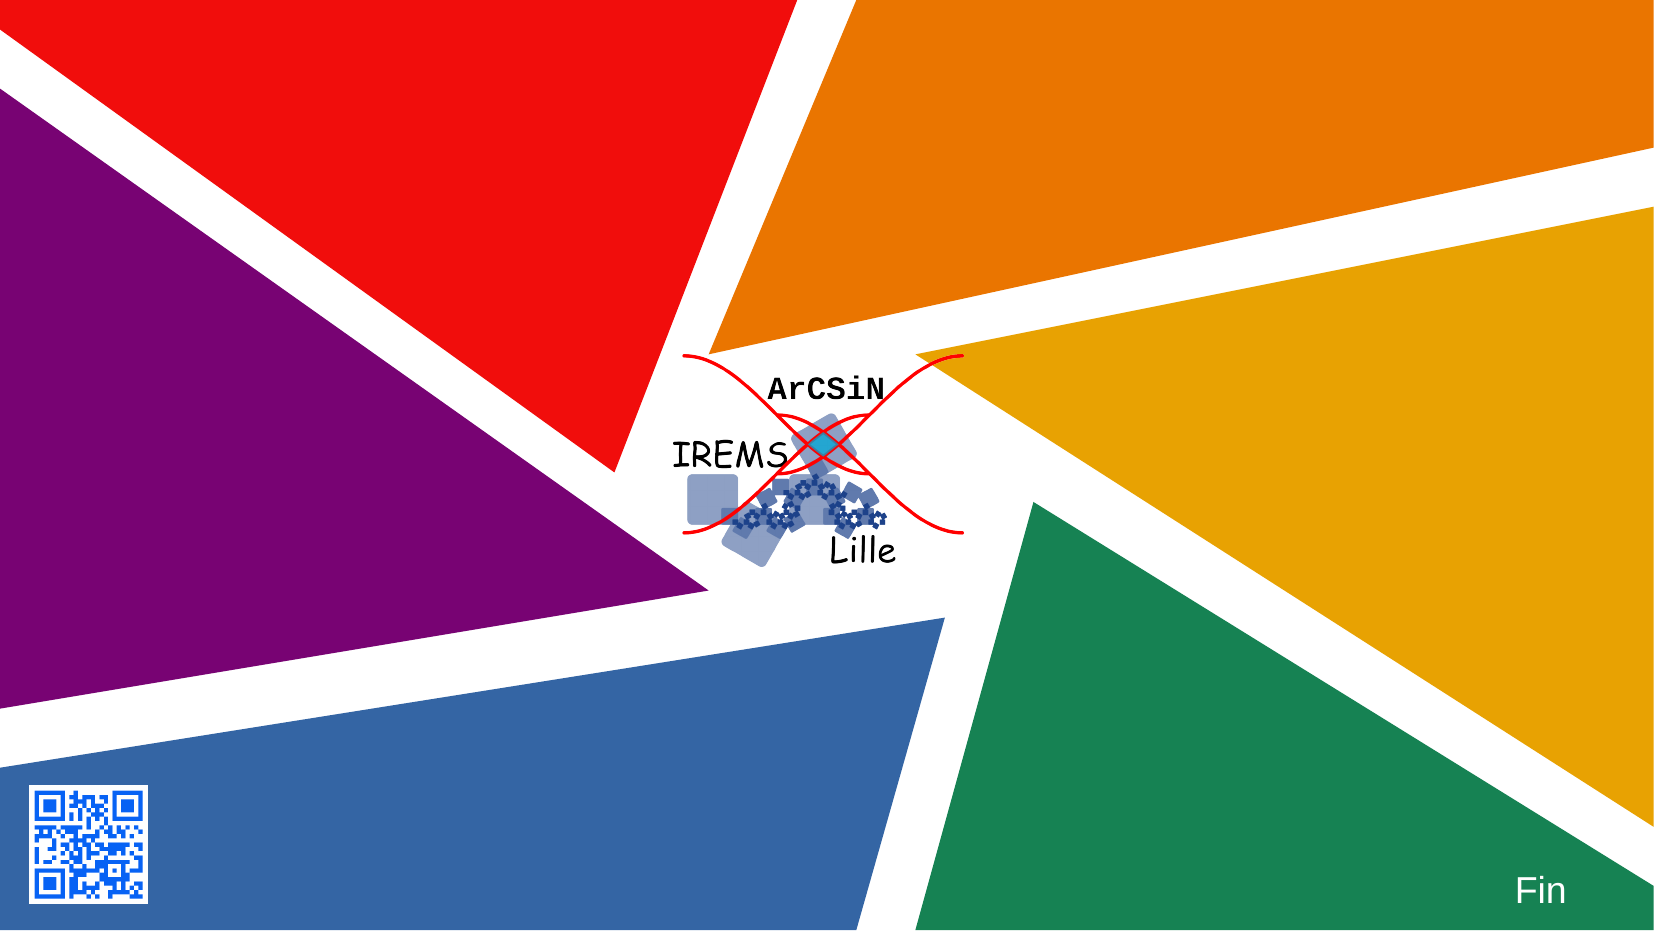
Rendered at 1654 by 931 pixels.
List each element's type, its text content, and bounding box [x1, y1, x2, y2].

text_box Fin [1500, 862, 1582, 920]
picture [673, 354, 964, 567]
picture [29, 785, 148, 904]
